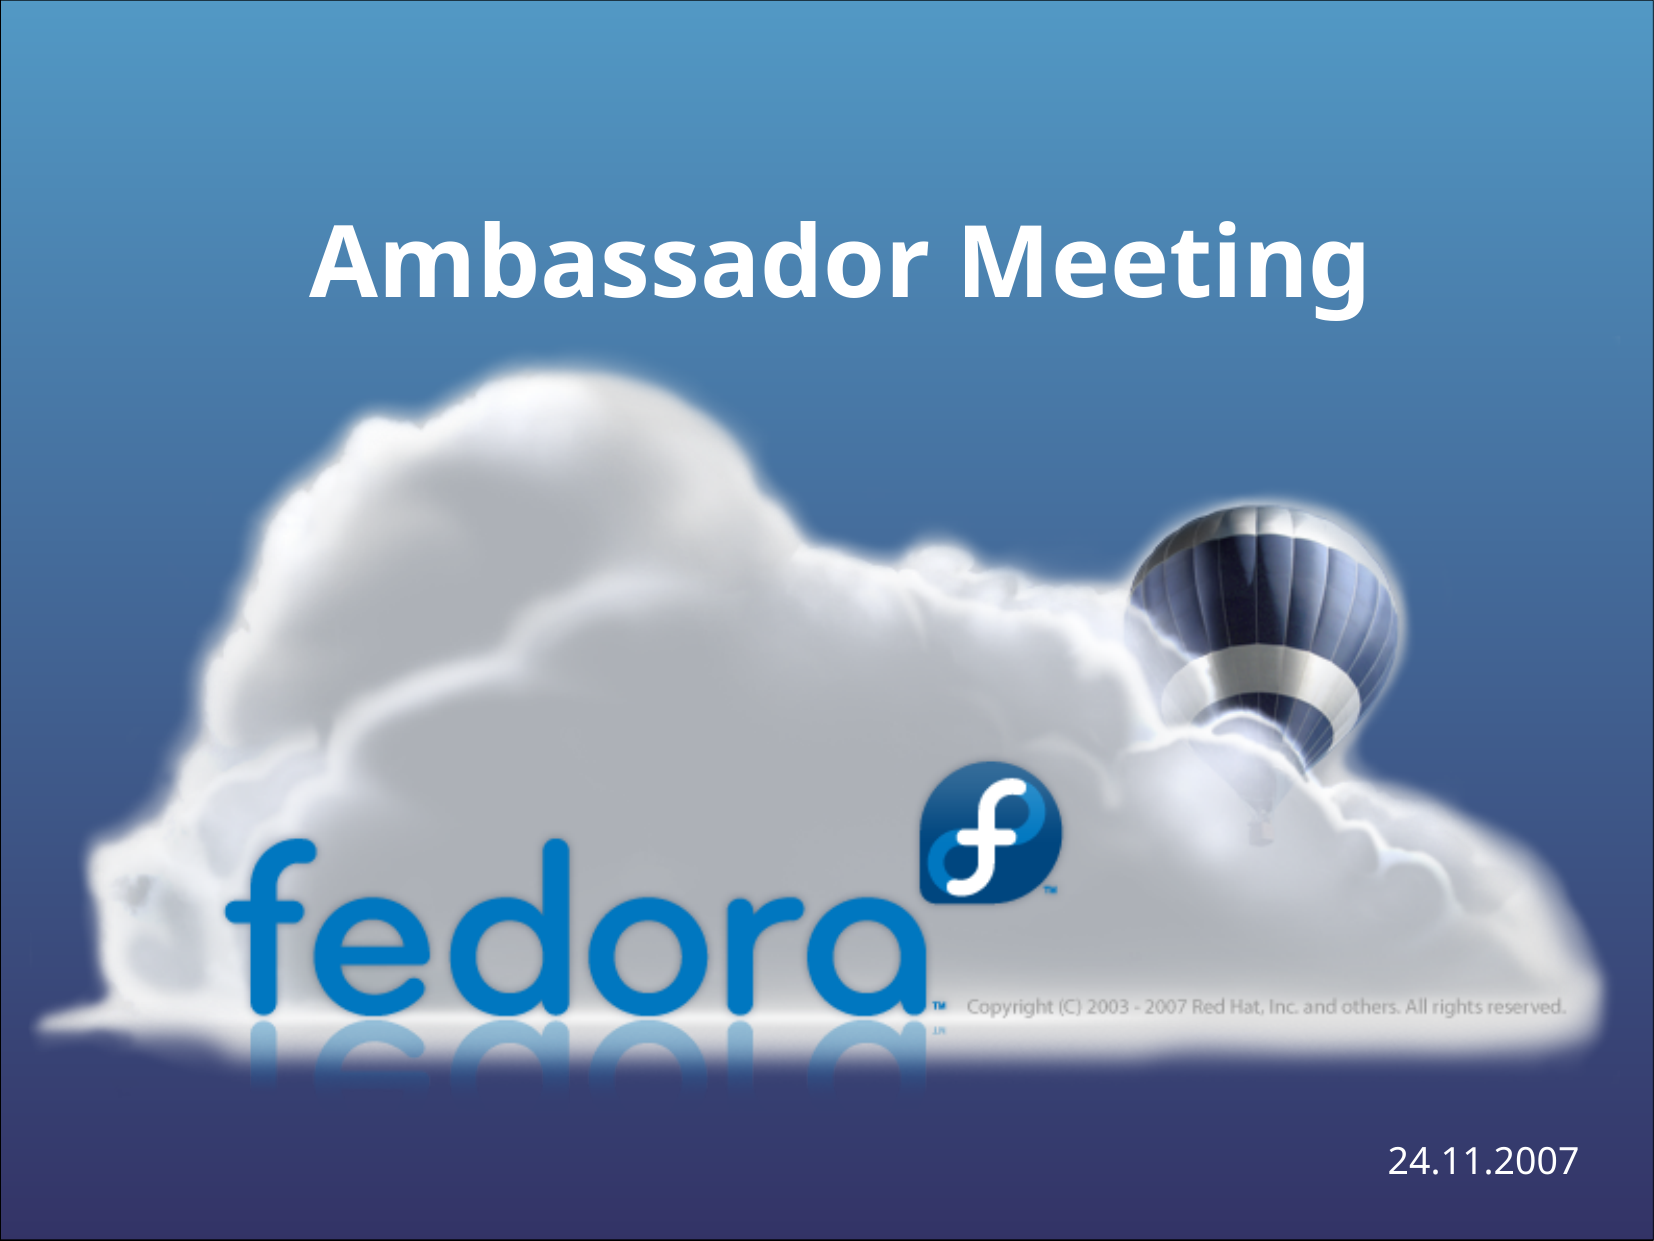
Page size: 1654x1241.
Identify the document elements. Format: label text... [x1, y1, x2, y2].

text_box 24.11.2007 [885, 1073, 1595, 1193]
text_box Ambassador Meeting [59, 177, 1625, 334]
picture [28, 324, 1625, 1150]
